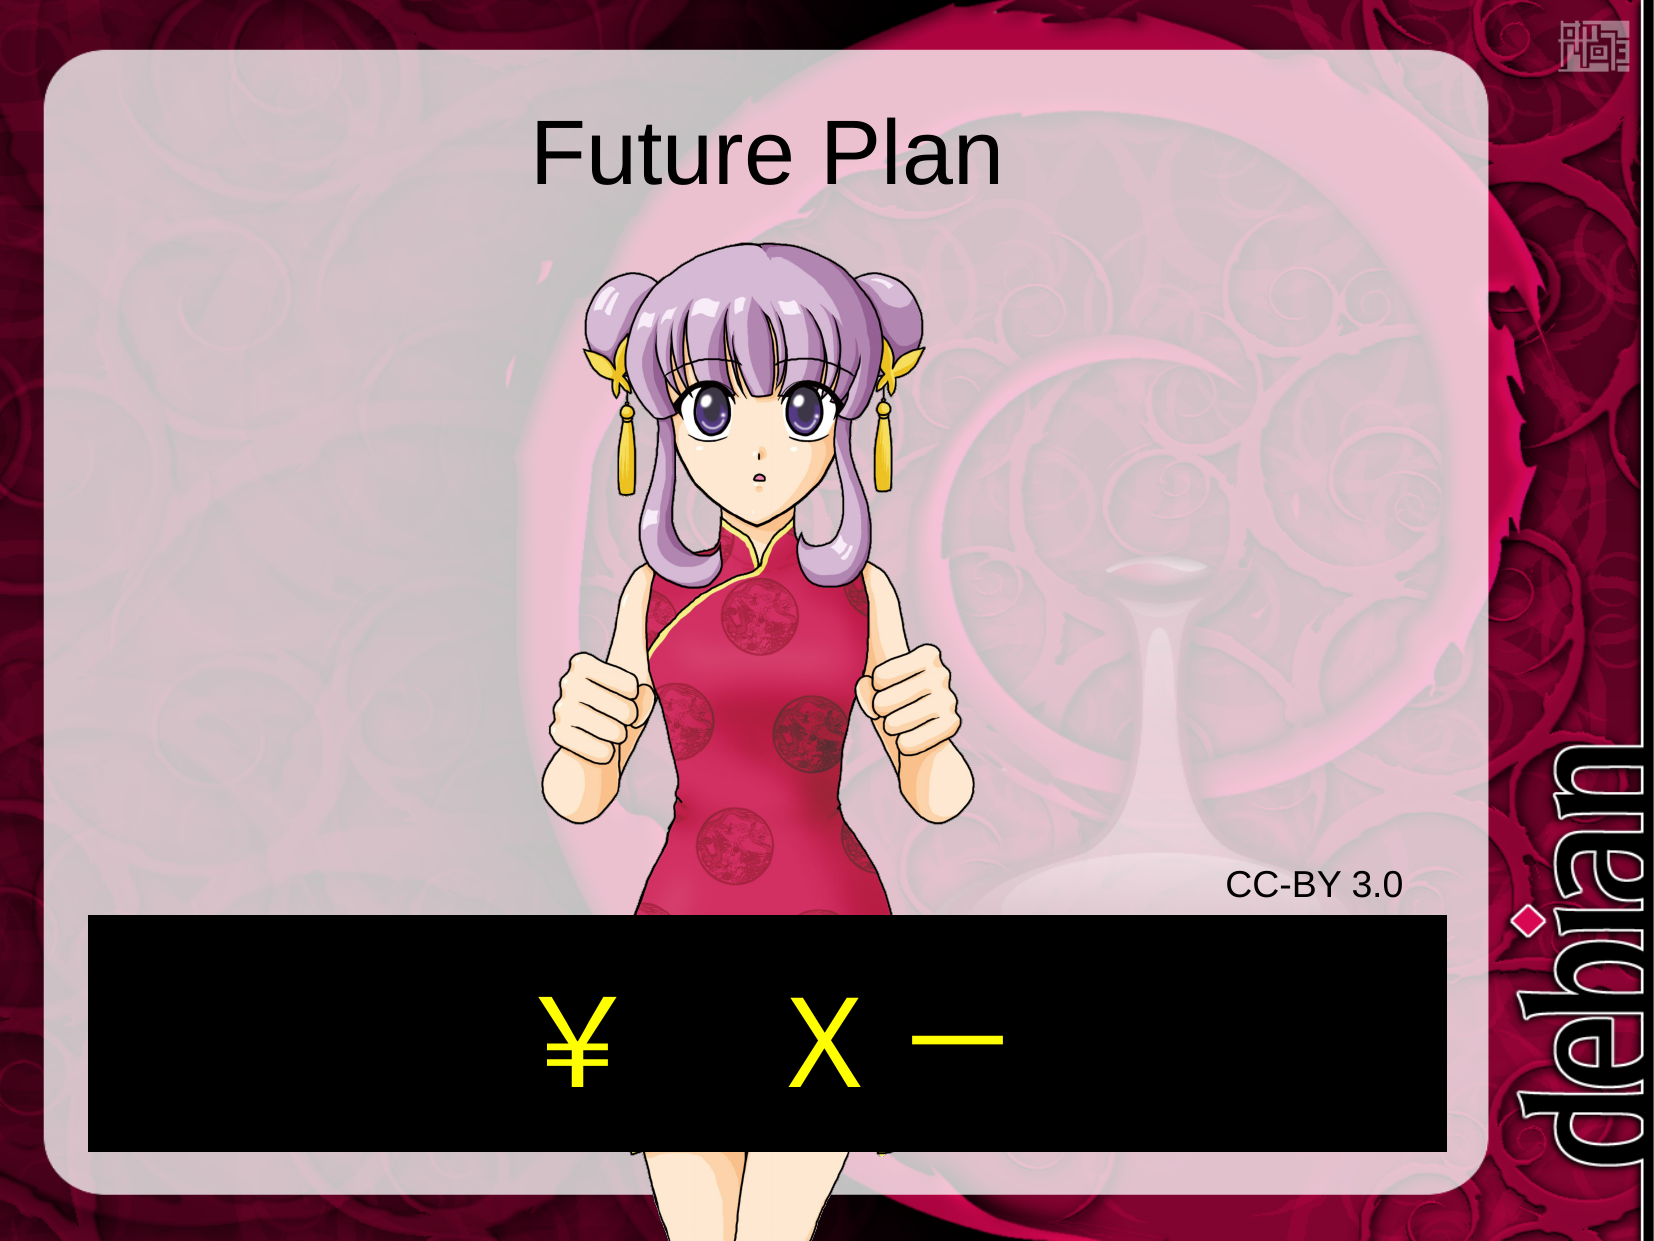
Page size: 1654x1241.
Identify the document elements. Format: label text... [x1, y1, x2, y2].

picture [0, 0, 1654, 1241]
text_box CC-BY 3.0 [1210, 856, 1419, 914]
title Future Plan [59, 49, 1477, 257]
text_box ￥ X－ [88, 915, 1447, 1152]
